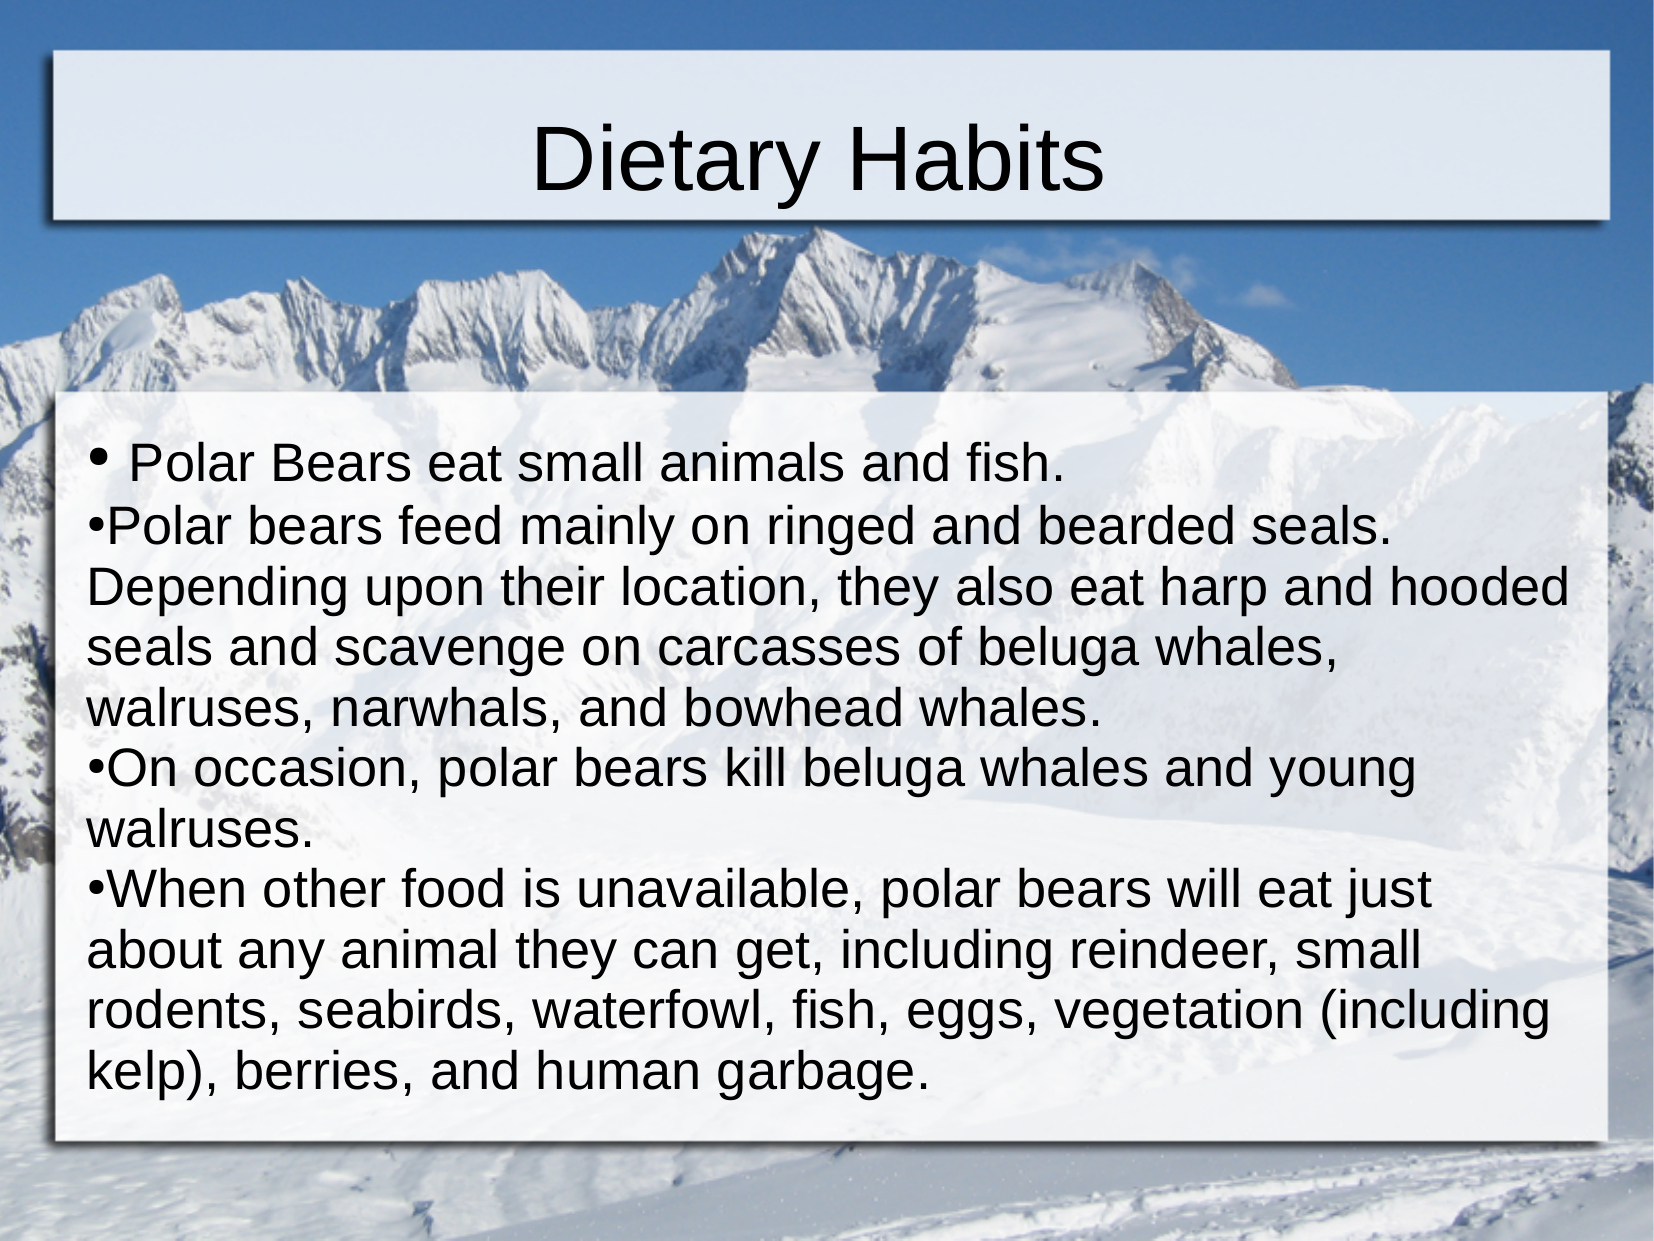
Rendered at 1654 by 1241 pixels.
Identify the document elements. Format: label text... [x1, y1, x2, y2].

title Dietary Habits [75, 55, 1564, 263]
picture [0, 0, 1654, 1241]
subtitle Polar Bears eat small animals and fish. Polar bears feed mainly on ringed and bearded seals. Depending upon their location, they also eat harp and hooded seals and scavenge on carcasses of beluga whales, walruses, narwhals, and bowhead whales. On occasion, polar bears kill beluga whales and young walruses. When other food is unavailable, polar bears will eat just about any animal they can get, including reindeer, small rodents, seabirds, waterfowl, fish, eggs, vegetation (including kelp), berries, and human garbage. [86, 358, 1576, 1163]
